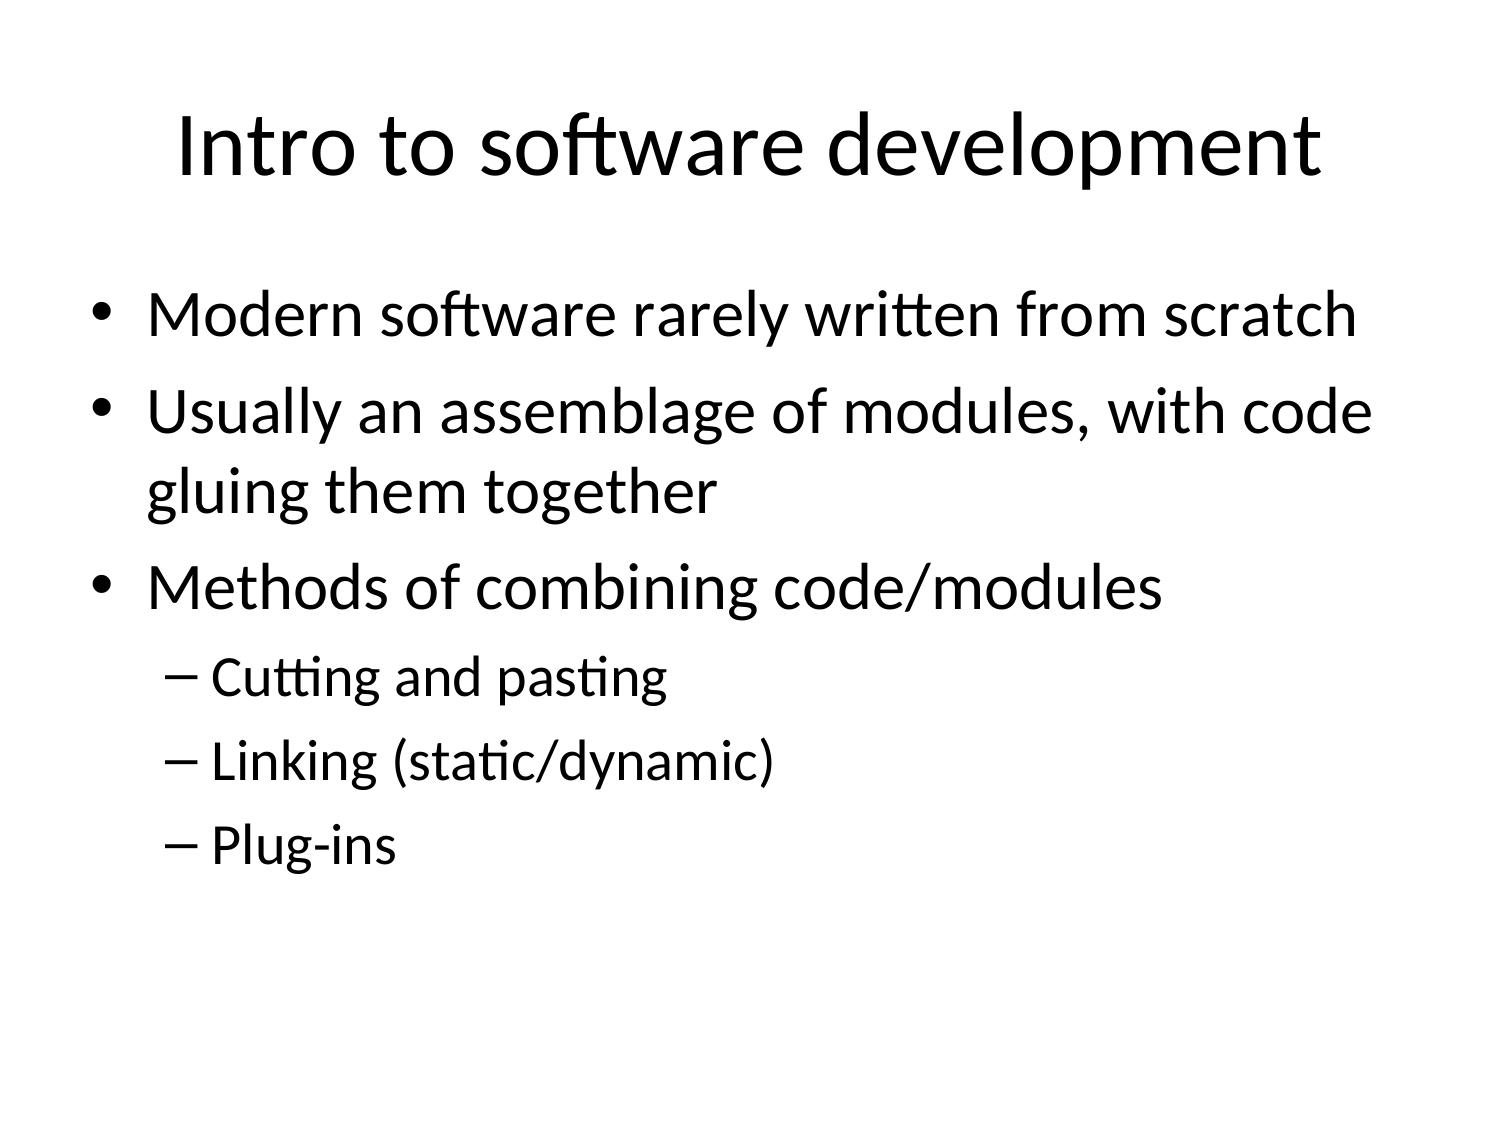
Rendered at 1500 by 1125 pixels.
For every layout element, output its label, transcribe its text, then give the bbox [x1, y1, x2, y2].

title Intro to software development [75, 45, 1426, 233]
list Modern software rarely written from scratch Usually an assemblage of modules, with code gluing them together Methods of combining code/modules Cutting and pasting Linking (static/dynamic) Plug-ins [75, 262, 1426, 1006]
